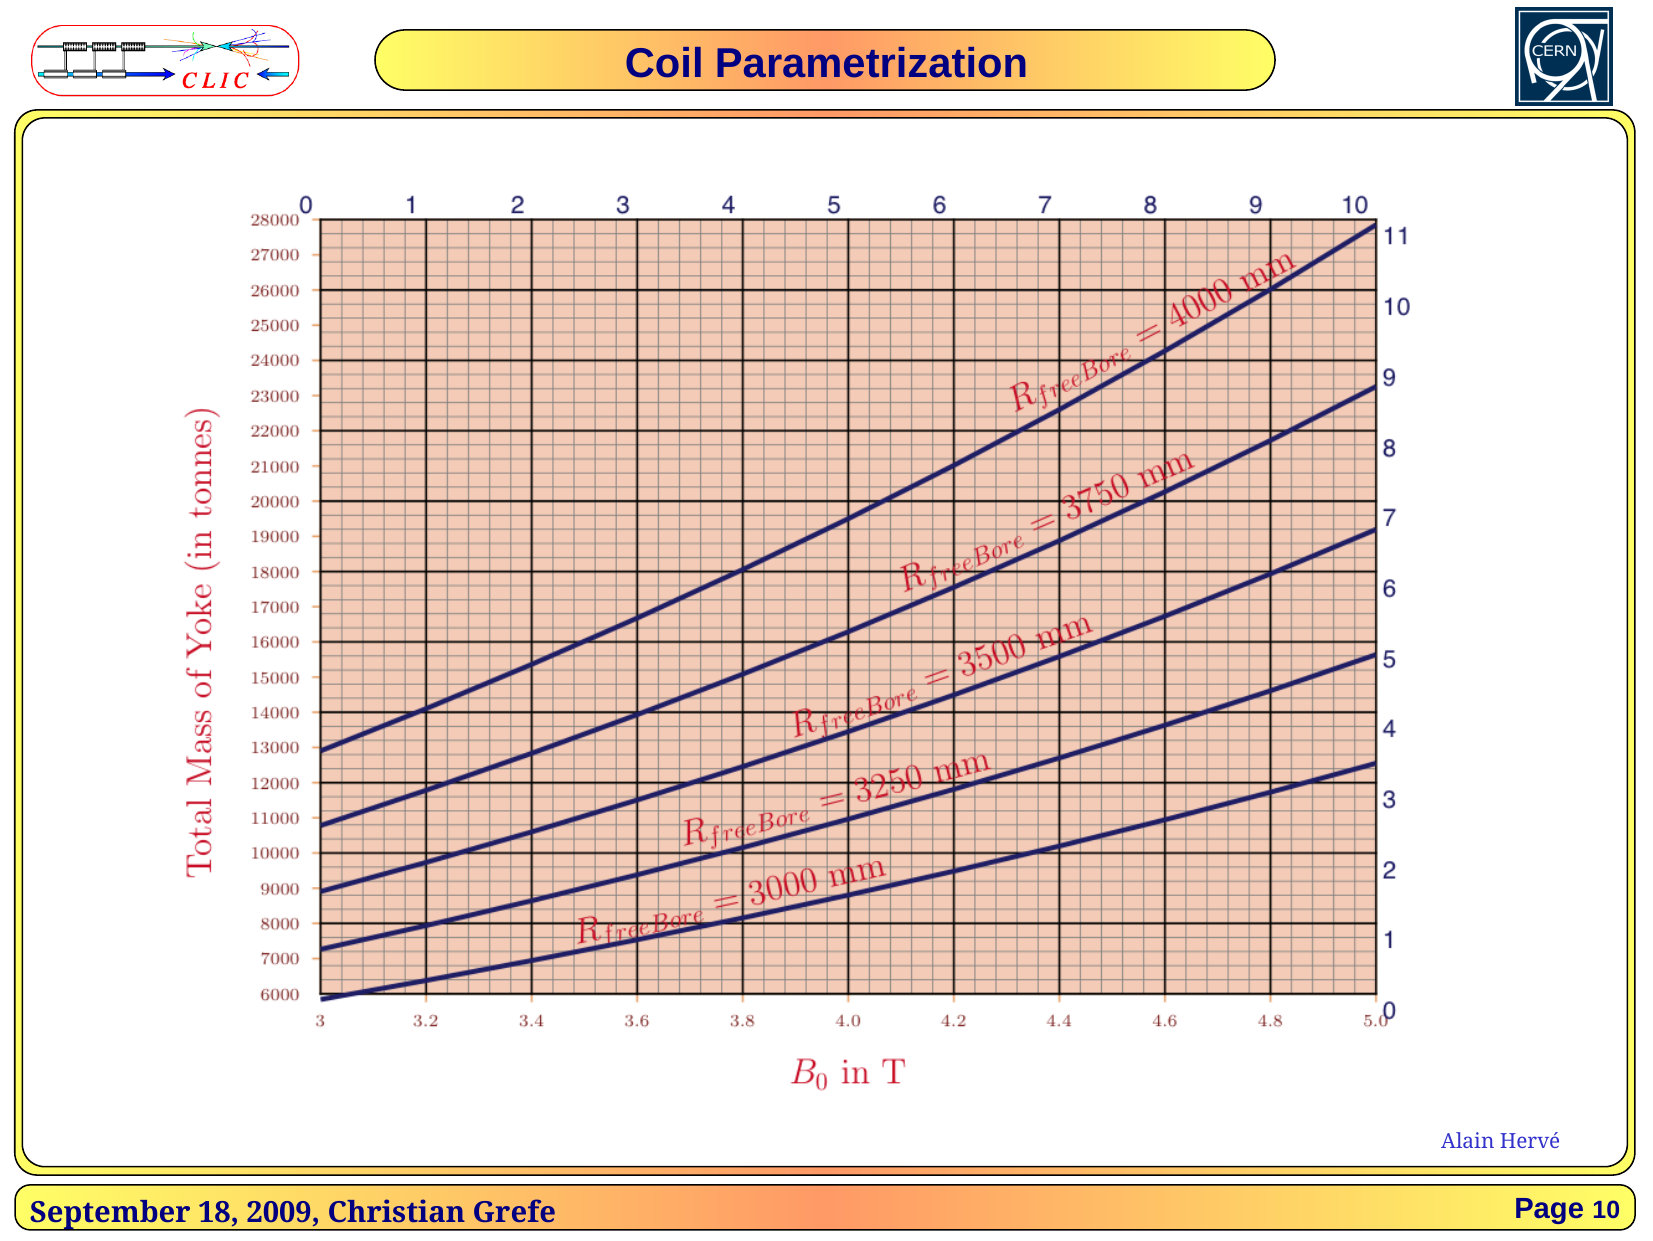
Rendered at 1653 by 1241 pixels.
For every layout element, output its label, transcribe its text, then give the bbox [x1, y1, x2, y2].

text_box Alain Hervé [1426, 1120, 1602, 1161]
picture [1515, 7, 1613, 106]
picture [29, 22, 301, 98]
picture [164, 145, 1477, 1112]
title Coil Parametrization [376, 32, 1277, 96]
list [45, 145, 1605, 1140]
